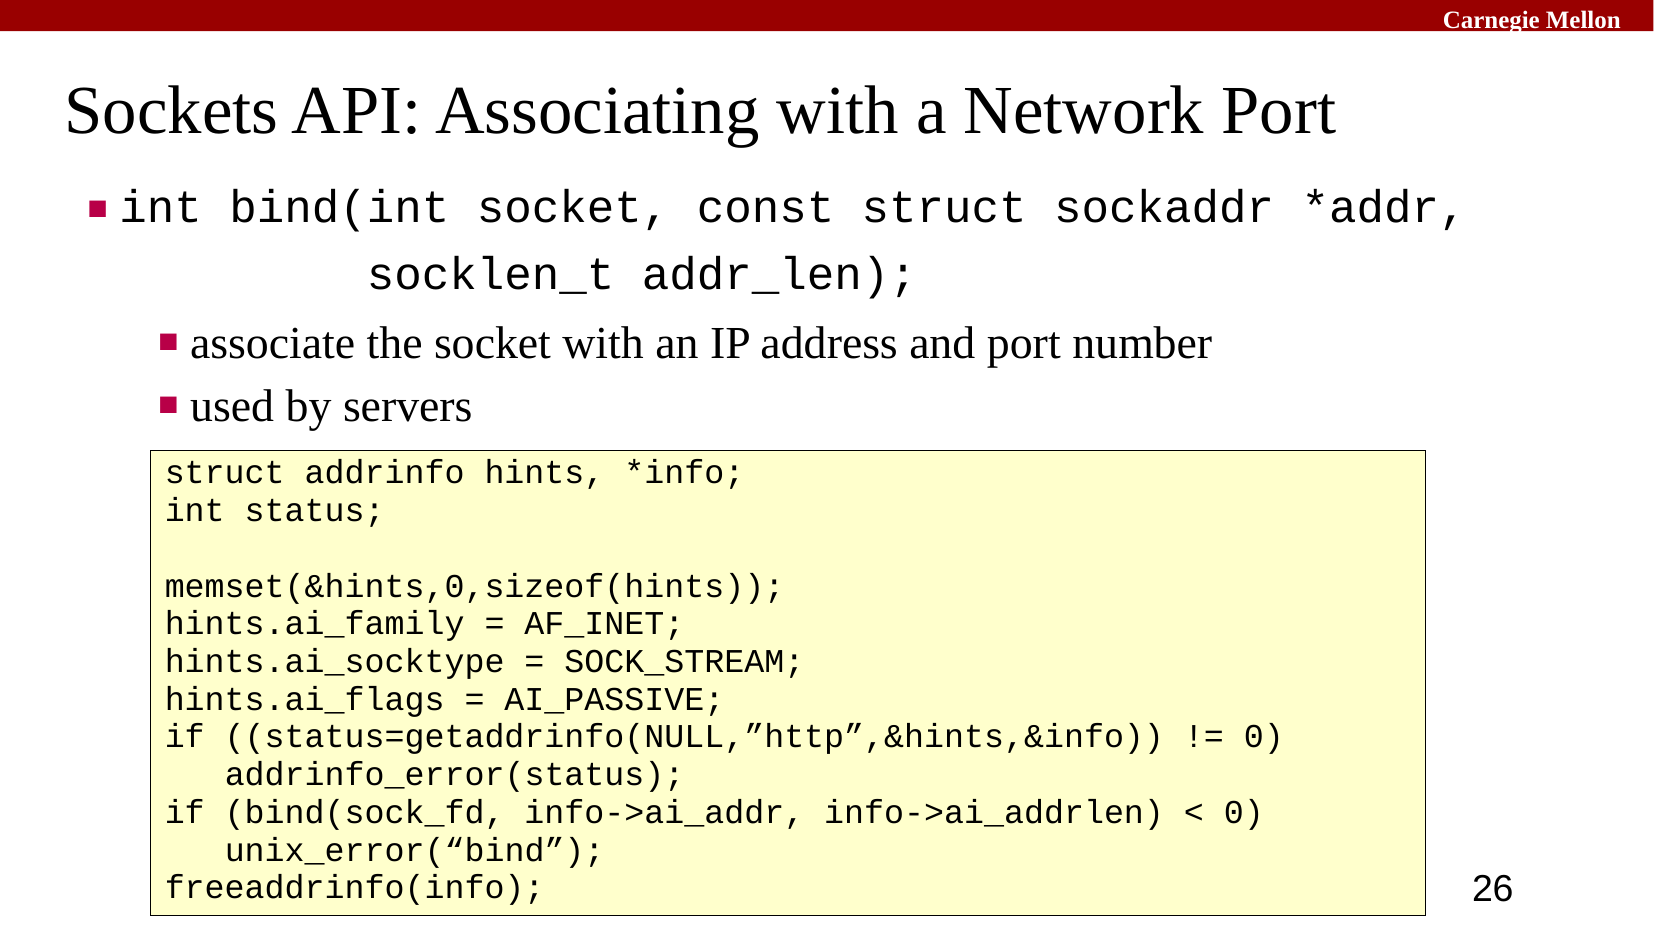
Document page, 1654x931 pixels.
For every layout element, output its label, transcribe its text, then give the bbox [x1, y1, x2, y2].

title Sockets API: Associating with a Network Port [64, 58, 1576, 163]
list int bind(int socket, const struct sockaddr *addr, socklen_t addr_len); associate the socket with an IP address and port number used by servers [71, 184, 1576, 496]
text_box struct addrinfo hints, *info; int status; memset(&hints,0,sizeof(hints)); hints.ai_family = AF_INET; hints.ai_socktype = SOCK_STREAM; hints.ai_flags = AI_PASSIVE; if ((status=getaddrinfo(NULL,”http”,&hints,&info)) != 0) addrinfo_error(status); if (bind(sock_fd, info->ai_addr, info->ai_addrlen) < 0) unix_error(“bind”); freeaddrinfo(info); [150, 450, 1426, 916]
